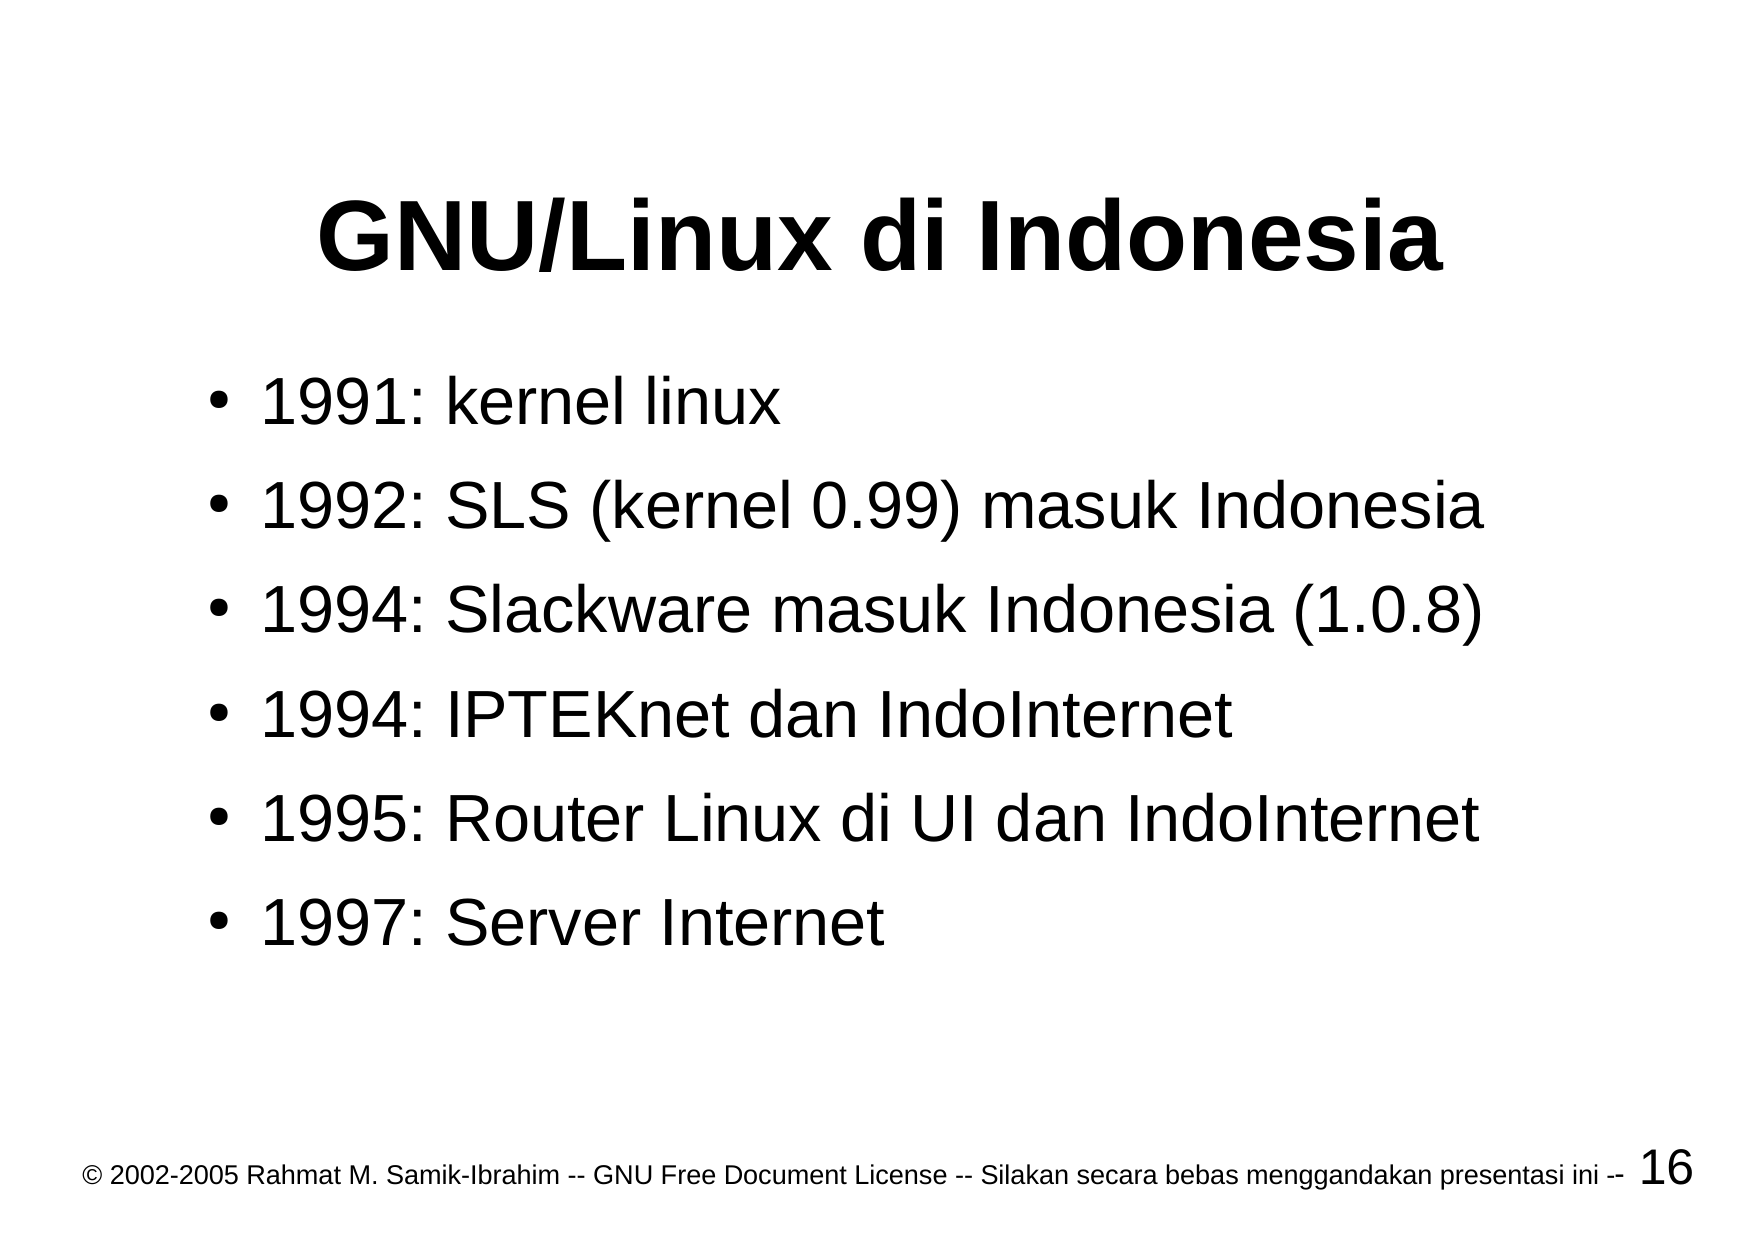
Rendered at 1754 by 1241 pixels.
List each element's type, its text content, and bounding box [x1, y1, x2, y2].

title GNU/Linux di Indonesia [171, 139, 1589, 332]
list 1991: kernel linux 1992: SLS (kernel 0.99) masuk Indonesia 1994: Slackware masuk Indonesia (1.0.8) 1994: IPTEKnet dan IndoInternet 1995: Router Linux di UI dan IndoInternet 1997: Server Internet [171, 363, 1589, 1090]
